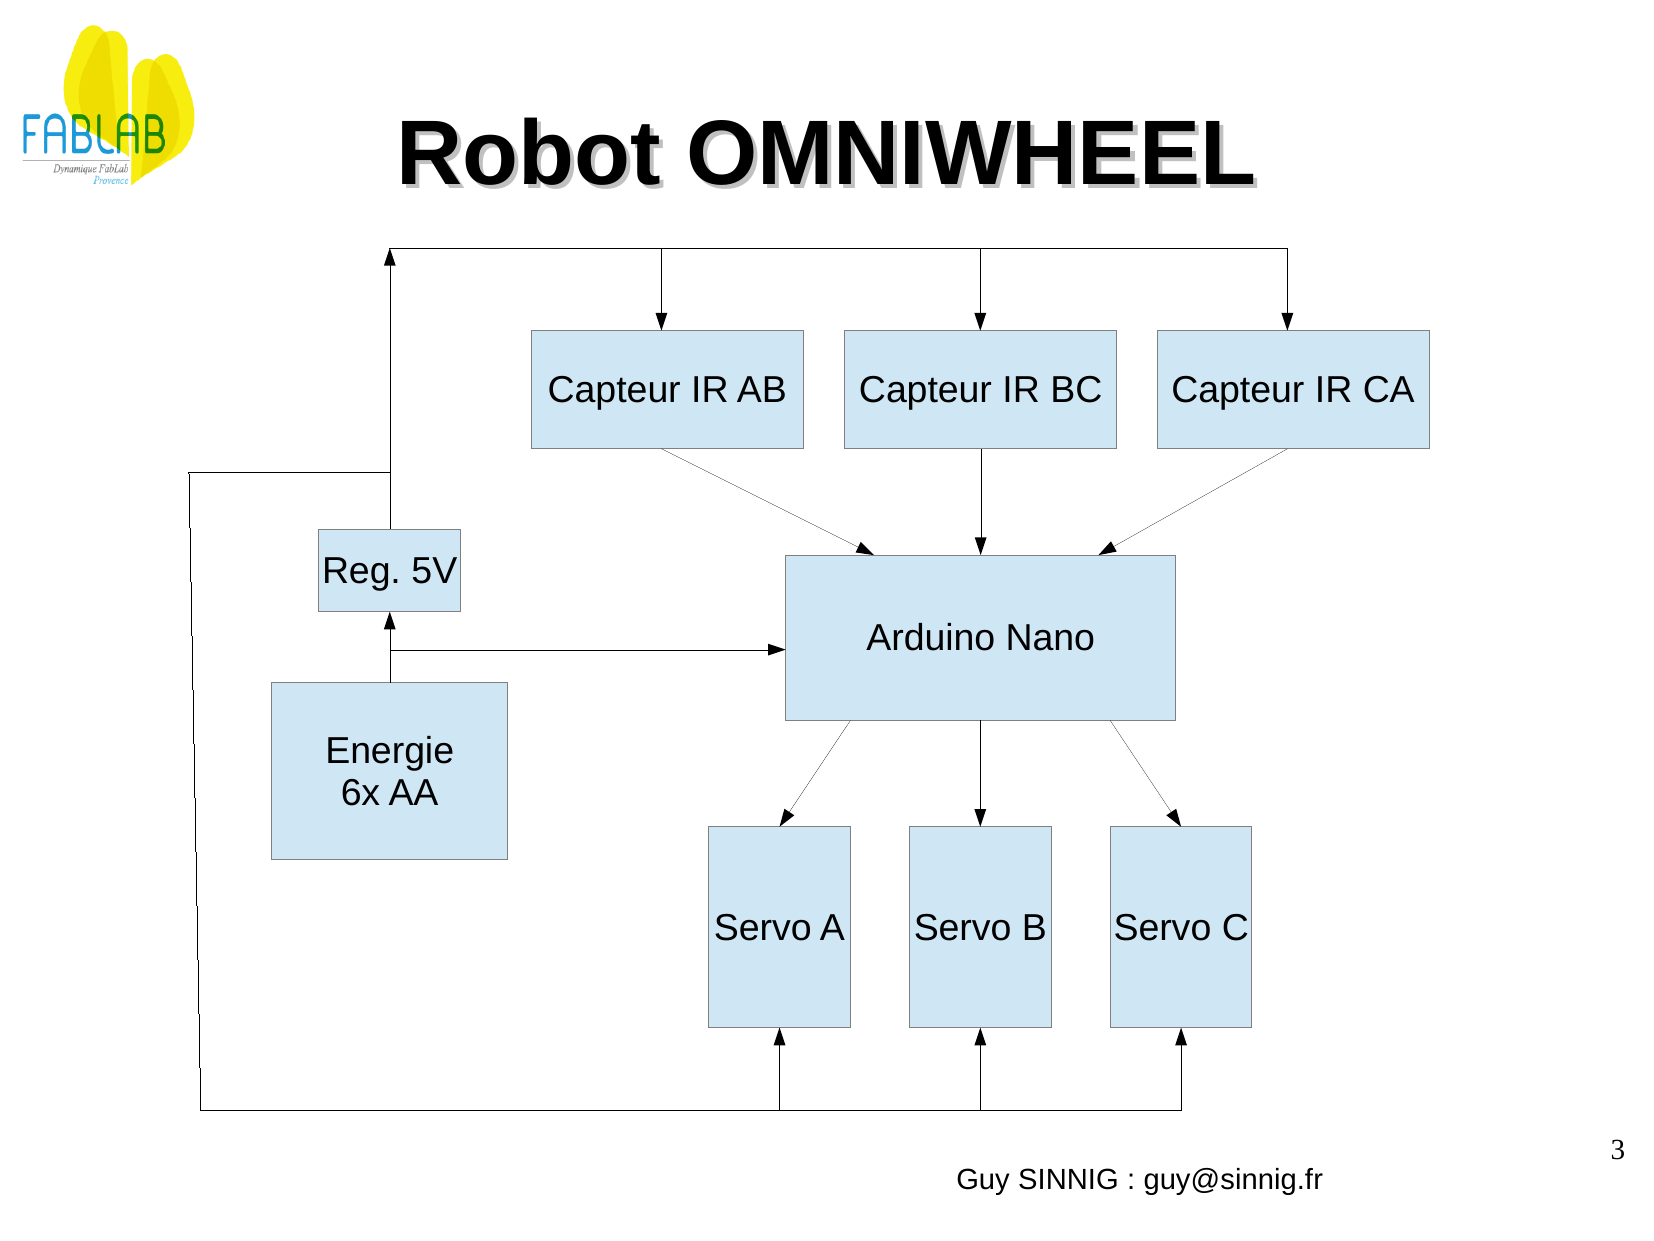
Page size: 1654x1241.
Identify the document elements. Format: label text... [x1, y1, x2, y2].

text_box Servo C [1110, 826, 1252, 1028]
picture [0, 11, 217, 201]
text_box Servo B [909, 826, 1052, 1028]
text_box Servo A [708, 826, 851, 1028]
text_box Capteur IR CA [1157, 330, 1430, 449]
text_box Arduino Nano [785, 555, 1176, 721]
text_box Reg. 5V [318, 529, 461, 612]
text_box Capteur IR AB [531, 330, 804, 449]
text_box Capteur IR BC [844, 330, 1117, 449]
text_box Energie 6x AA [271, 682, 508, 860]
title Robot OMNIWHEEL [82, 49, 1571, 257]
